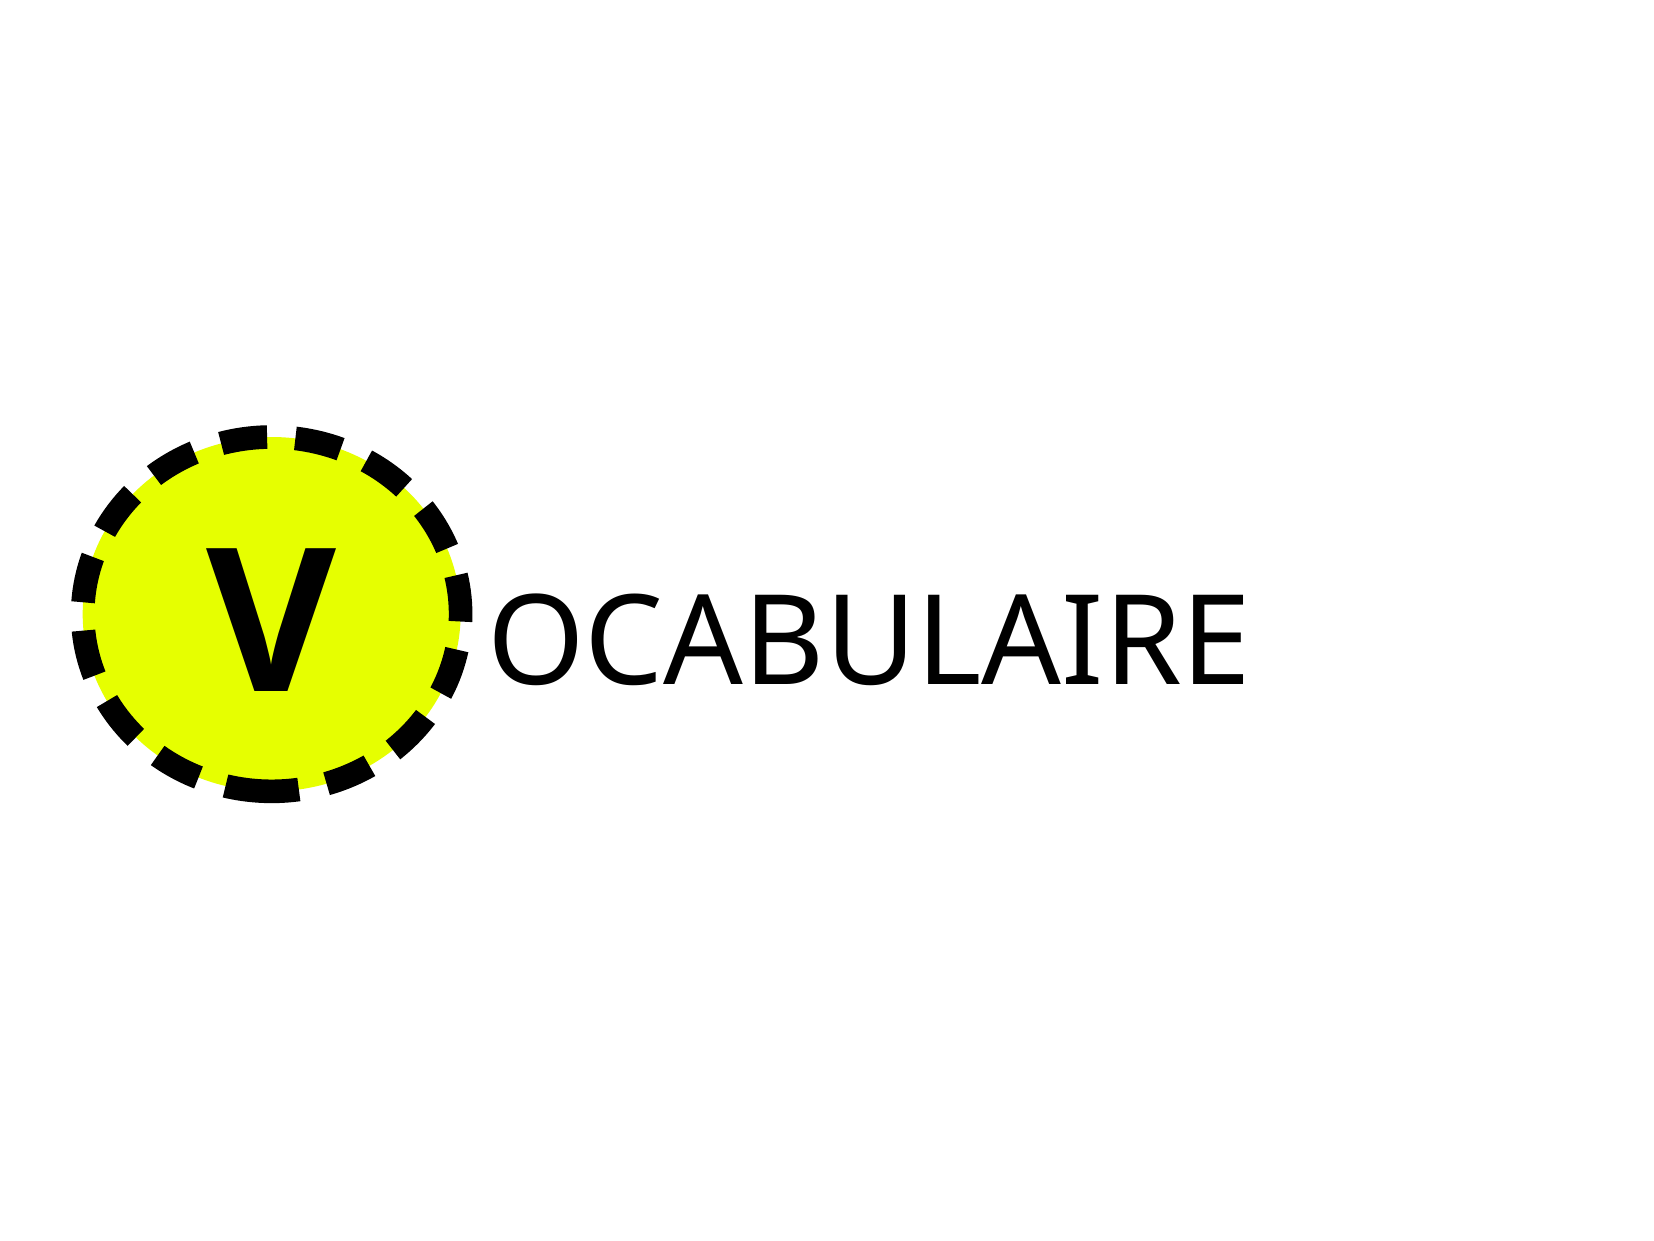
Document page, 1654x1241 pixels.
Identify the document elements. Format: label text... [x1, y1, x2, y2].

text_box V [82, 437, 461, 792]
text_box OCABULAIRE [472, 543, 1575, 752]
